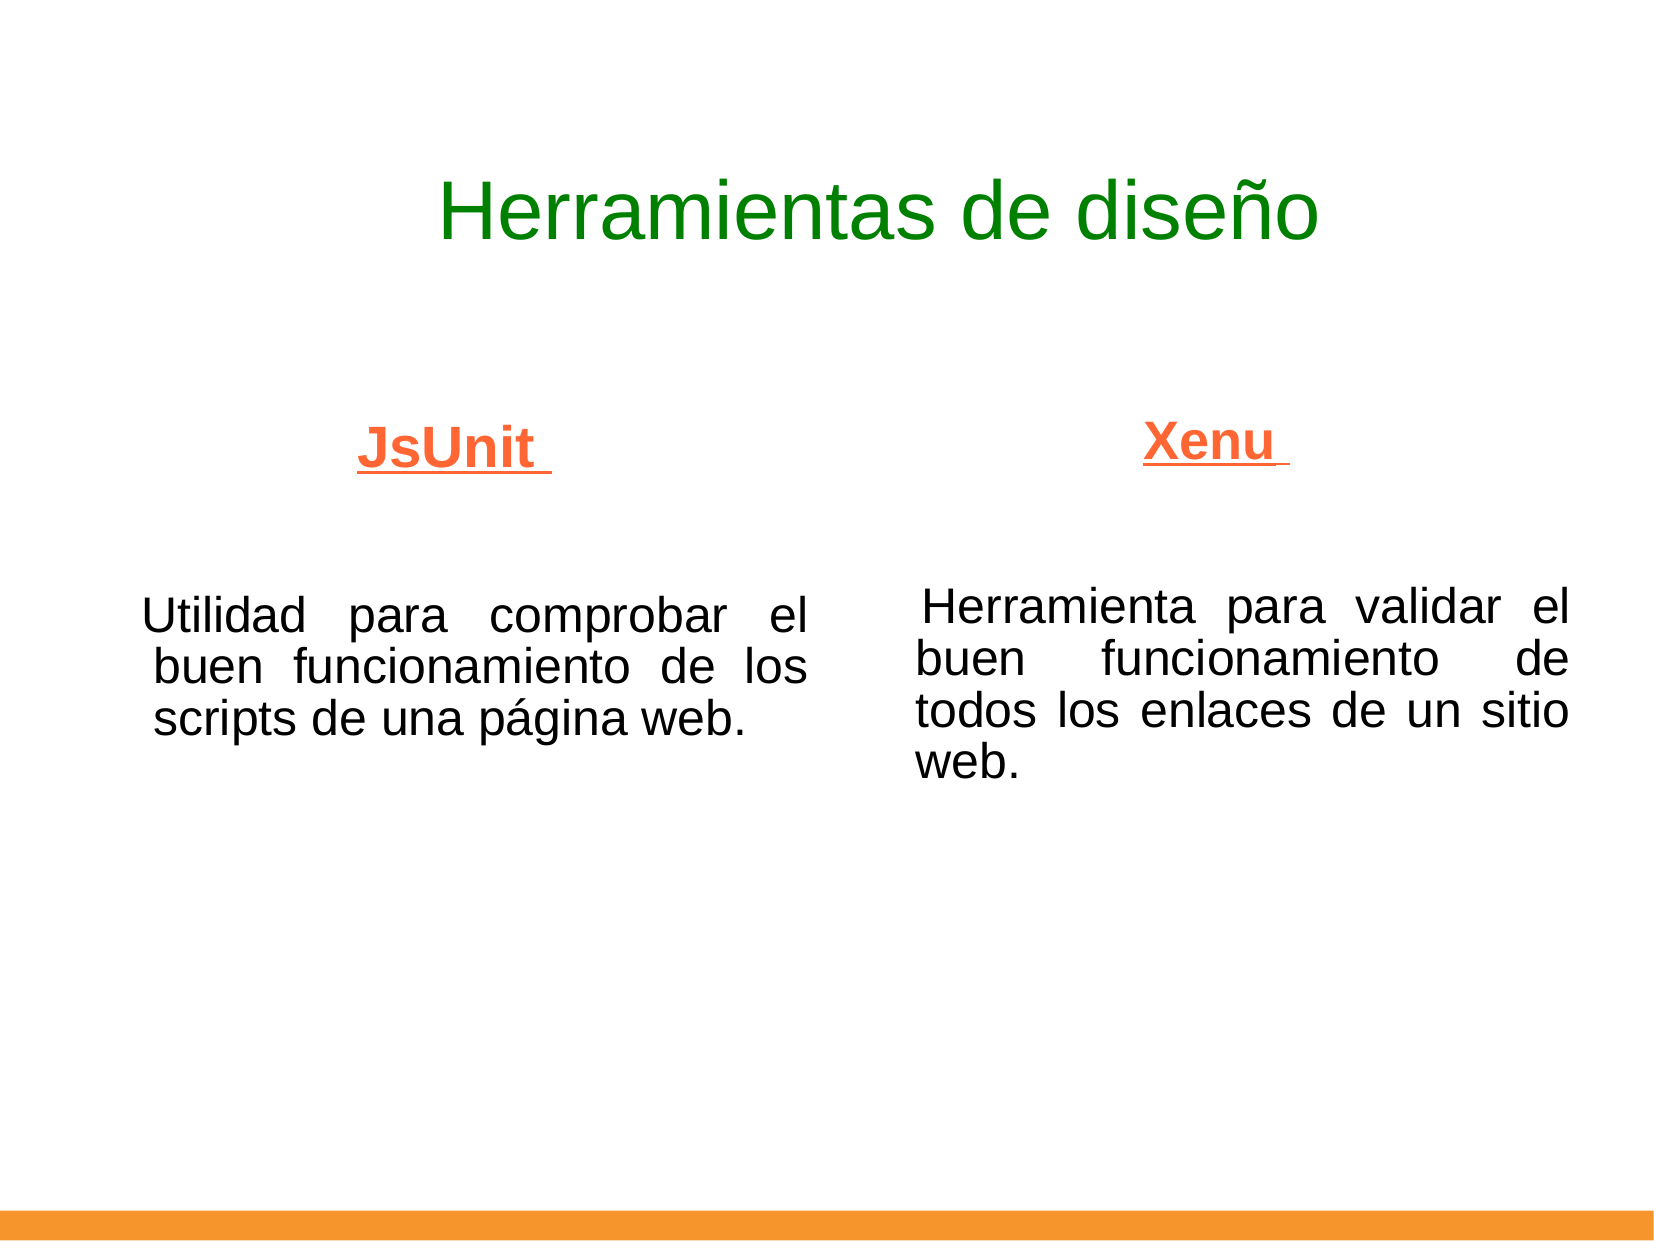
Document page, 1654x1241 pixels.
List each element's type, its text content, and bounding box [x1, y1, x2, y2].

list JsUnit Utilidad para comprobar el buen funcionamiento de los scripts de una página web. [82, 324, 809, 1109]
title Herramientas de diseño [64, 111, 1553, 317]
list Xenu Herramienta para validar el buen funcionamiento de todos los enlaces de un sitio web. [844, 324, 1571, 1094]
